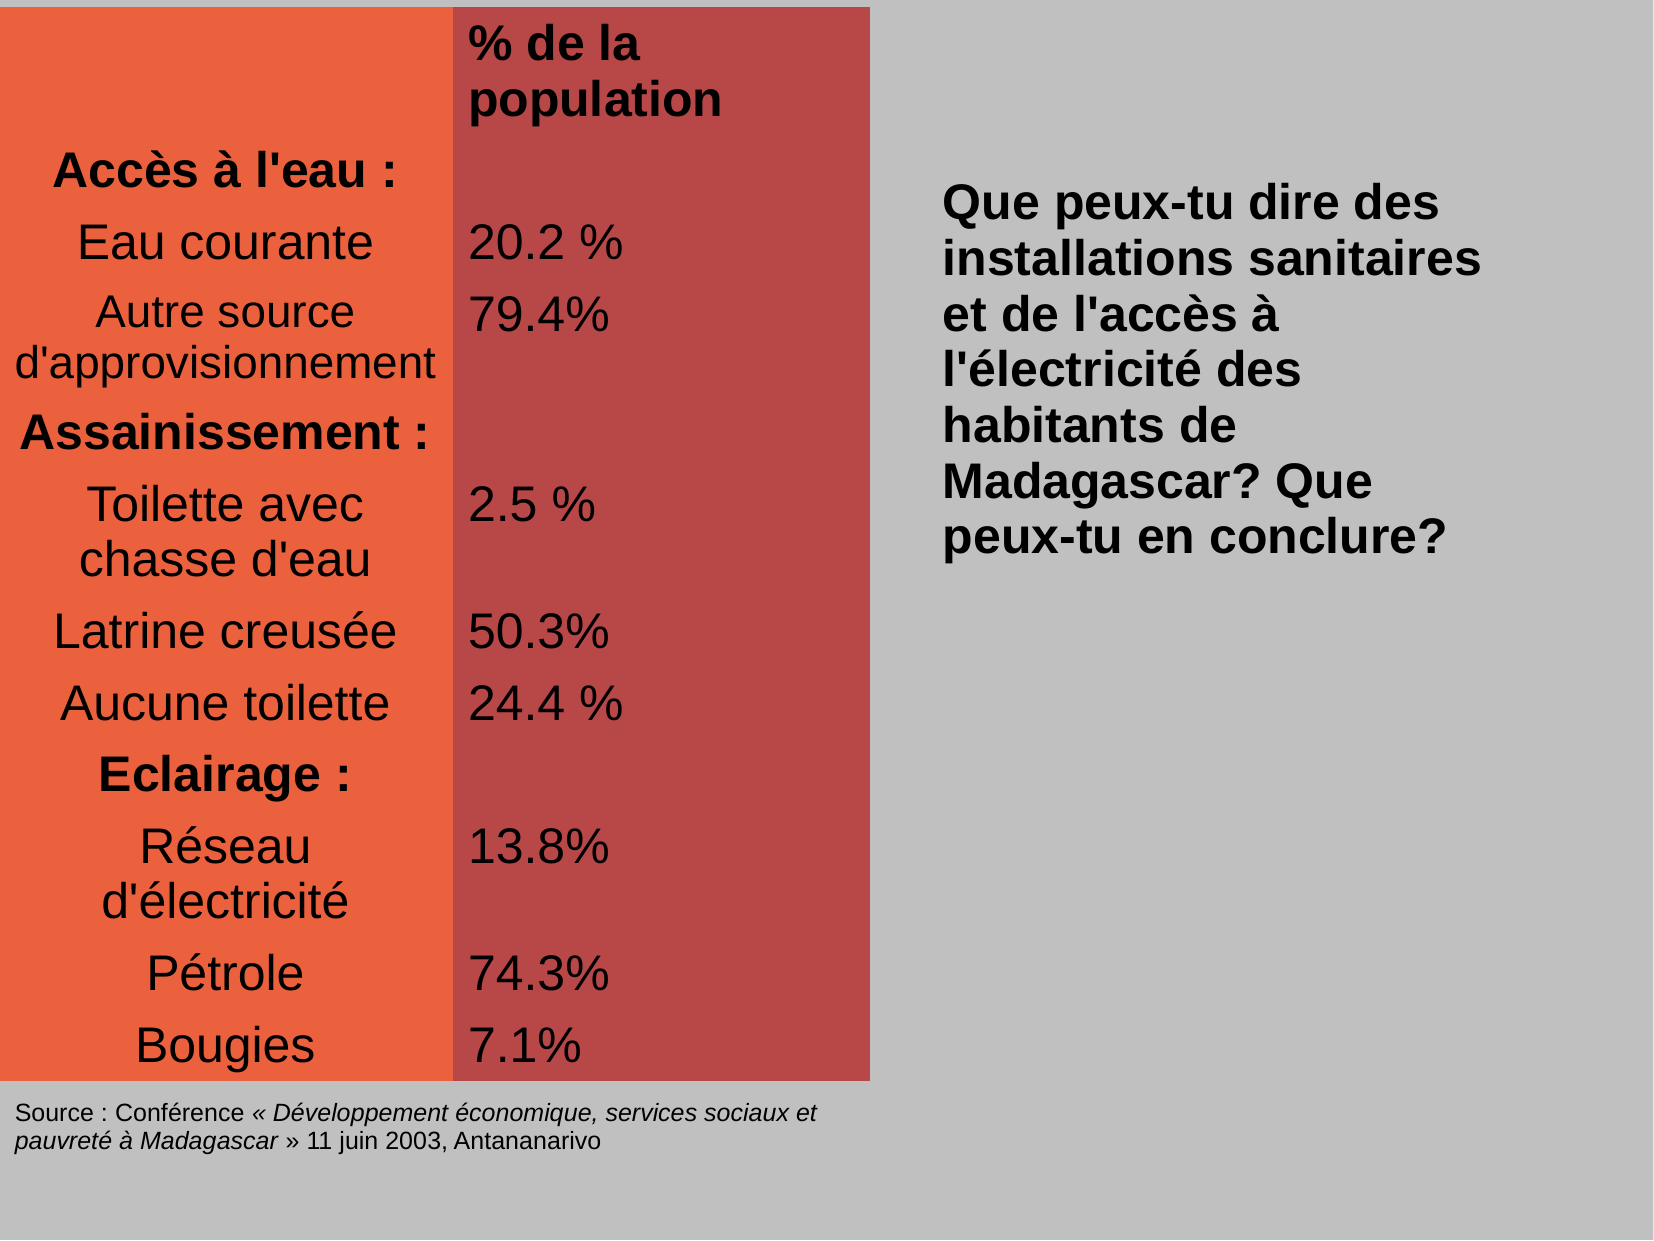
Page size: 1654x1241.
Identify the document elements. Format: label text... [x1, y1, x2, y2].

table_cell Aucune toilette [0, 667, 453, 739]
table_cell [453, 135, 870, 207]
table_cell Bougies [0, 1009, 453, 1081]
table_header % de la population [453, 7, 870, 135]
table_cell 79.4% [453, 278, 870, 397]
table_cell [453, 397, 870, 468]
table_cell 24.4 % [453, 667, 870, 739]
table_cell Eau courante [0, 207, 453, 278]
text_box Source : Conférence « Développement économique, services sociaux et pauvreté à Madagascar » 11 juin 2003, Antananarivo [0, 1091, 886, 1163]
table_cell Eclairage : [0, 739, 453, 810]
table_header [0, 7, 453, 135]
table_cell 13.8% [453, 810, 870, 938]
table_cell Pétrole [0, 938, 453, 1009]
table_cell 2.5 % [453, 468, 870, 596]
table_cell Toilette avec chasse d'eau [0, 468, 453, 596]
table_cell Autre source d'approvisionnement [0, 278, 453, 397]
table_cell 50.3% [453, 596, 870, 667]
table_cell Réseau d'électricité [0, 810, 453, 938]
table_cell 74.3% [453, 938, 870, 1009]
table_cell 7.1% [453, 1009, 870, 1081]
text_box Que peux-tu dire des installations sanitaires et de l'accès à l'électricité des habitants de Madagascar? Que peux-tu en conclure? [928, 166, 1506, 581]
table_cell Accès à l'eau : [0, 135, 453, 207]
table_cell [453, 739, 870, 810]
table_cell Assainissement : [0, 397, 453, 468]
table_cell 20.2 % [453, 207, 870, 278]
table_cell Latrine creusée [0, 596, 453, 667]
